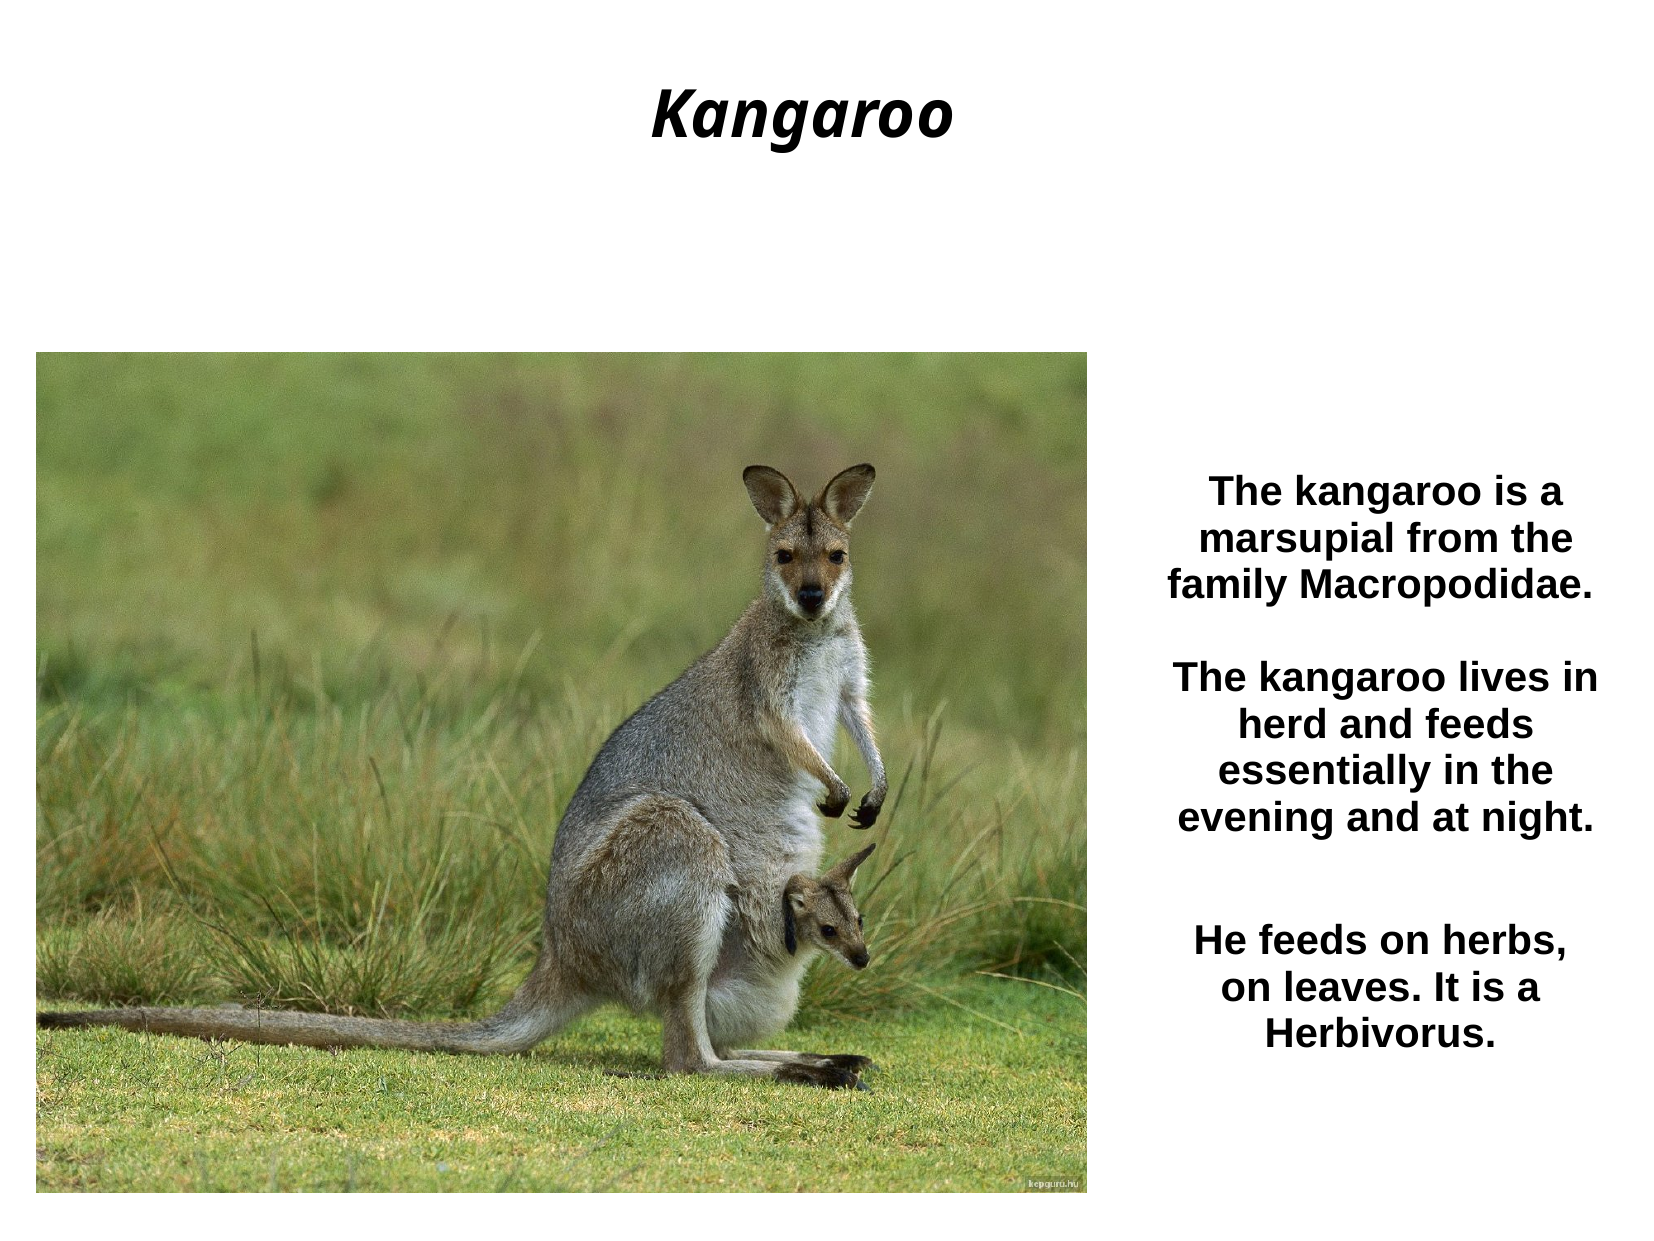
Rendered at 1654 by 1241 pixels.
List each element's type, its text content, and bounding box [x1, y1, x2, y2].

text_box The kangaroo is a marsupial from the family Macropodidae. The kangaroo lives in herd and feeds essentially in the evening and at night. [1133, 460, 1639, 910]
text_box He feeds on herbs, on leaves. It is a Herbivorus. [1178, 909, 1583, 1110]
text_box Kangaroo [330, 59, 1241, 169]
picture [36, 352, 1087, 1193]
